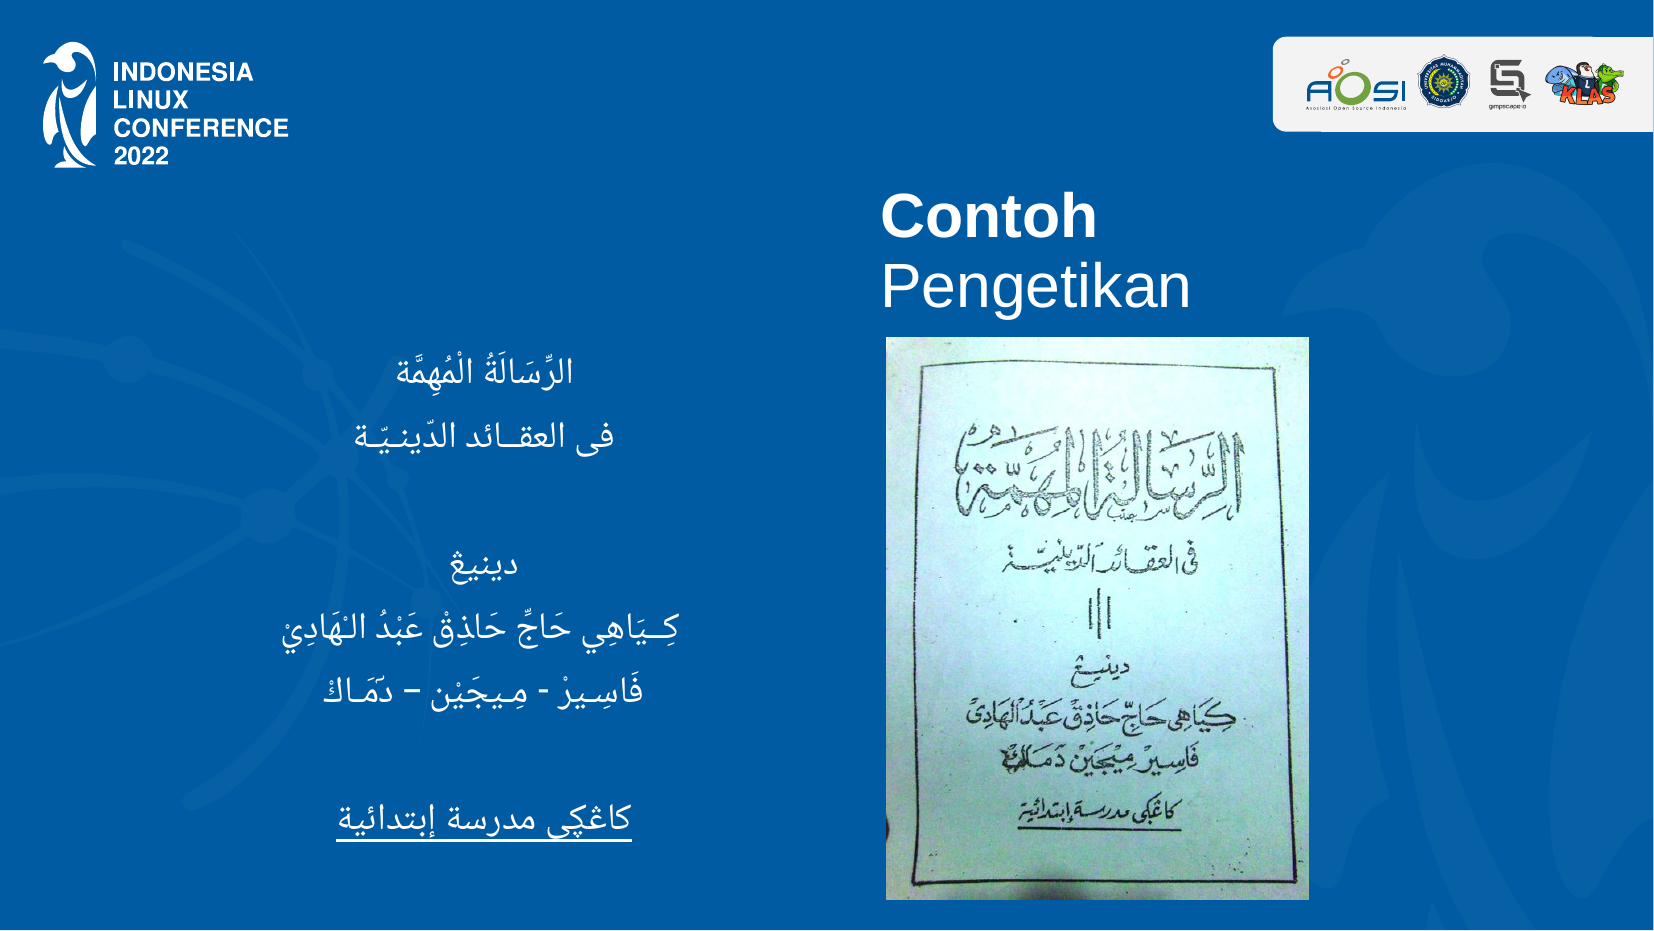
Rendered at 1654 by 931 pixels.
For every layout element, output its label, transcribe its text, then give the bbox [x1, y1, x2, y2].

picture [1545, 62, 1624, 105]
title Contoh Pengetikan [880, 181, 1593, 321]
text_box الرِّسَالَةُ الْمُهِمَّة فى العقــائد الدّينـيّـة دينيڠ كِــيَاهِي حَاجِّ حَا‍‍‍ذِقْ عَبْدُ الـْهَادِيْ فَاسِـيرْ - مِـيجَيْن – دࣤمَـاكْ كاڠڮى مدرسة إبتدائية [265, 335, 733, 916]
picture [886, 337, 1309, 901]
picture [1417, 54, 1471, 108]
